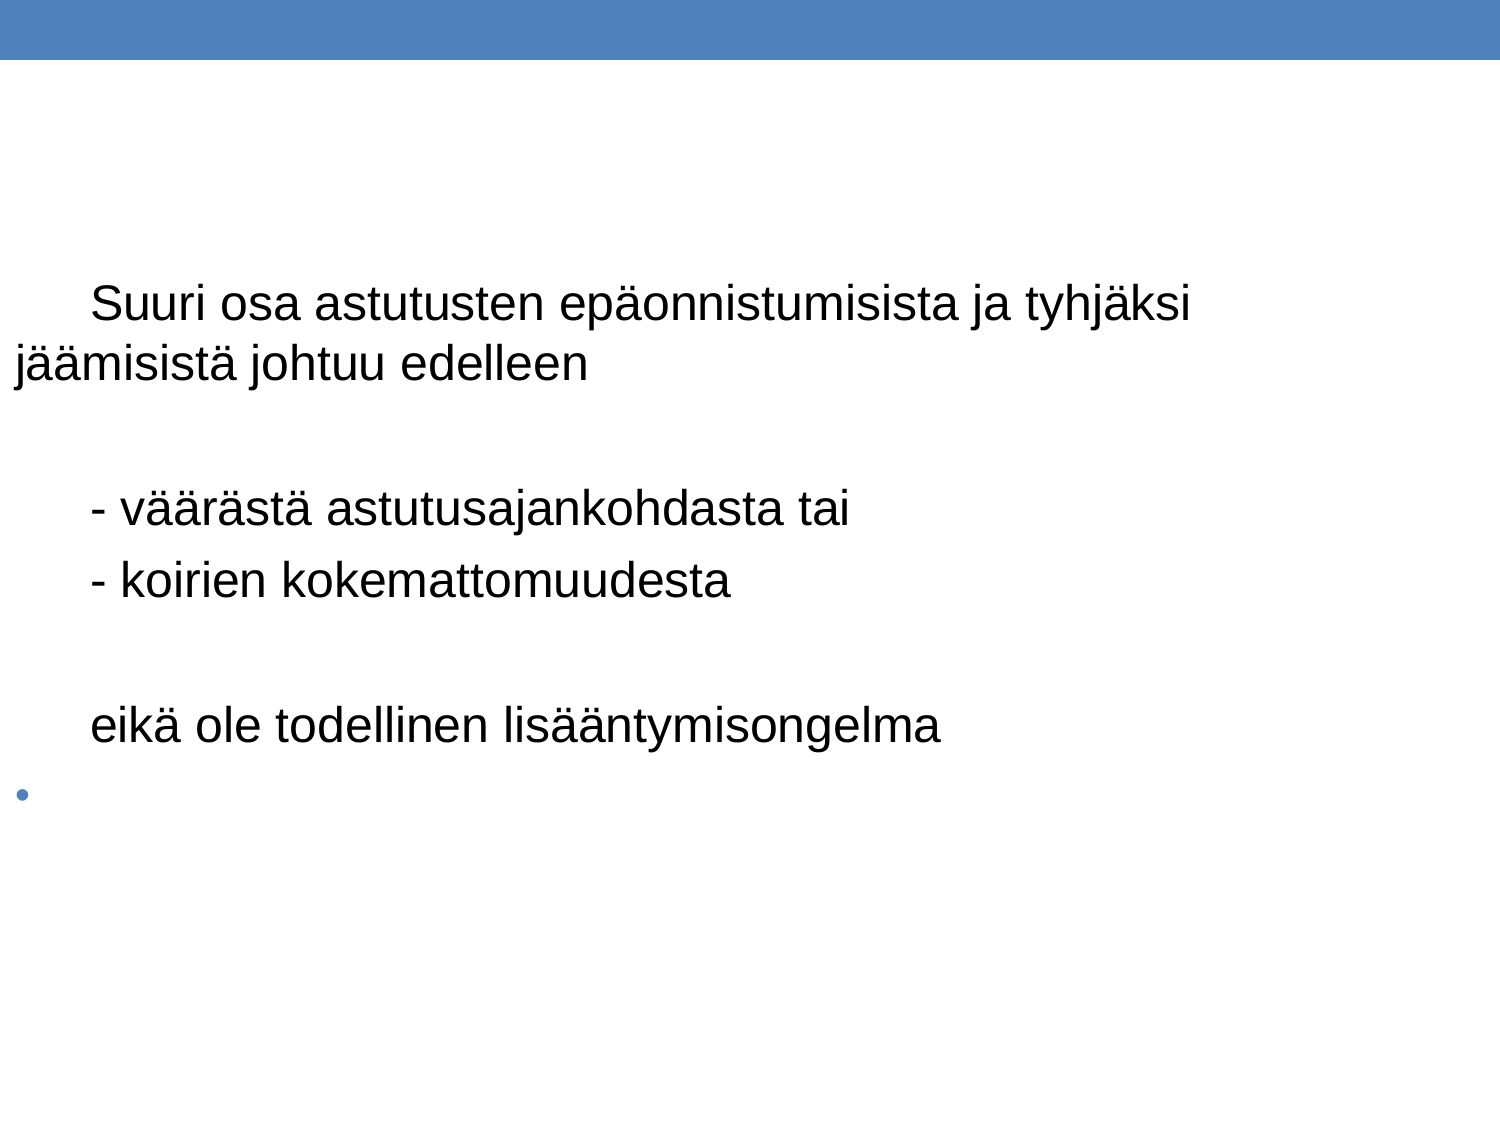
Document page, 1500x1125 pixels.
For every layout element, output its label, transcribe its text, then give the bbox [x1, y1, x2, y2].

list Suuri osa astutusten epäonnistumisista ja tyhjäksi jäämisistä johtuu edelleen - väärästä astutusajankohdasta tai - koirien kokemattomuudesta eikä ole todellinen lisääntymisongelma [0, 262, 1351, 1063]
